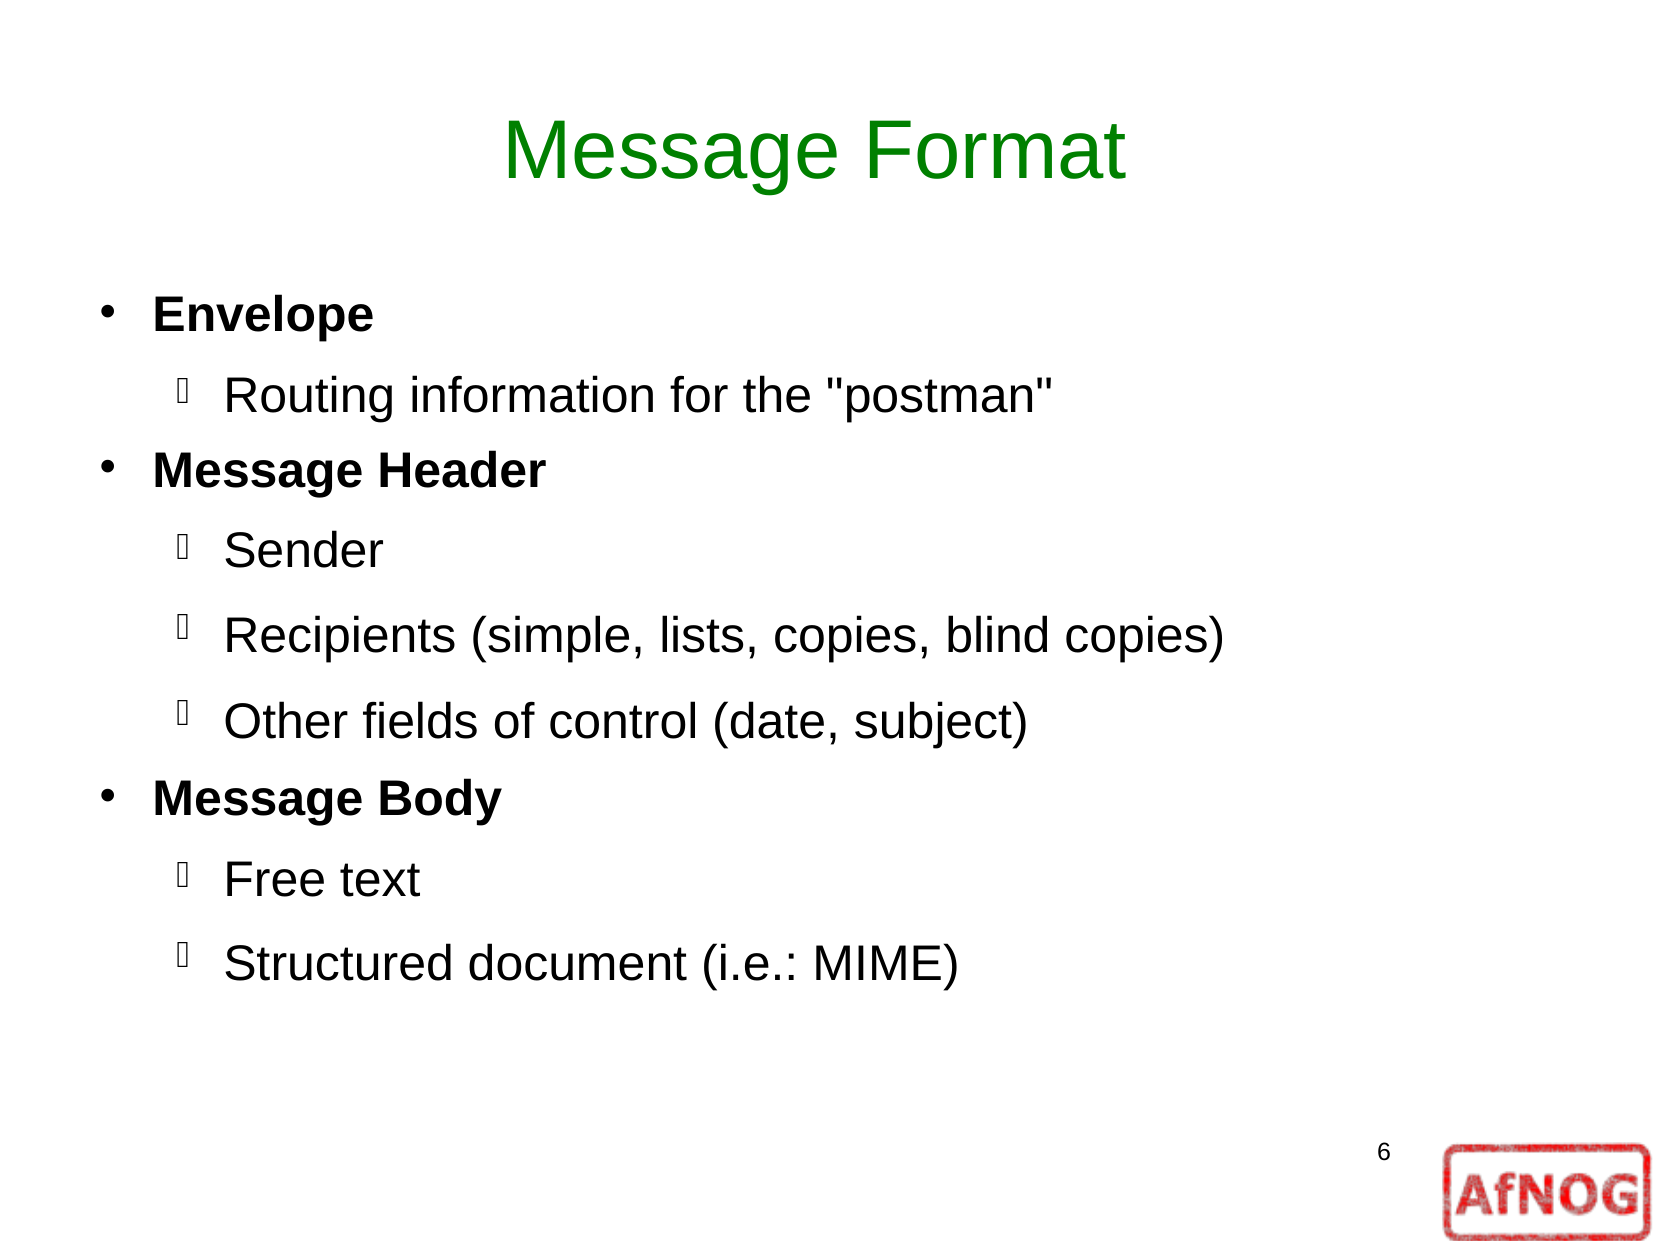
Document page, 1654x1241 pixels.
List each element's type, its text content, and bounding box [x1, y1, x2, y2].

picture [1571, 1141, 1654, 1241]
list Envelope Routing information for the "postman" Message Header Sender Recipients (simple, lists, copies, blind copies)‏ Other fields of control (date, subject)‏ Message Body Free text Structured document (i.e.: MIME)‏ [82, 290, 1571, 1241]
title Message Format [82, 15, 1571, 290]
